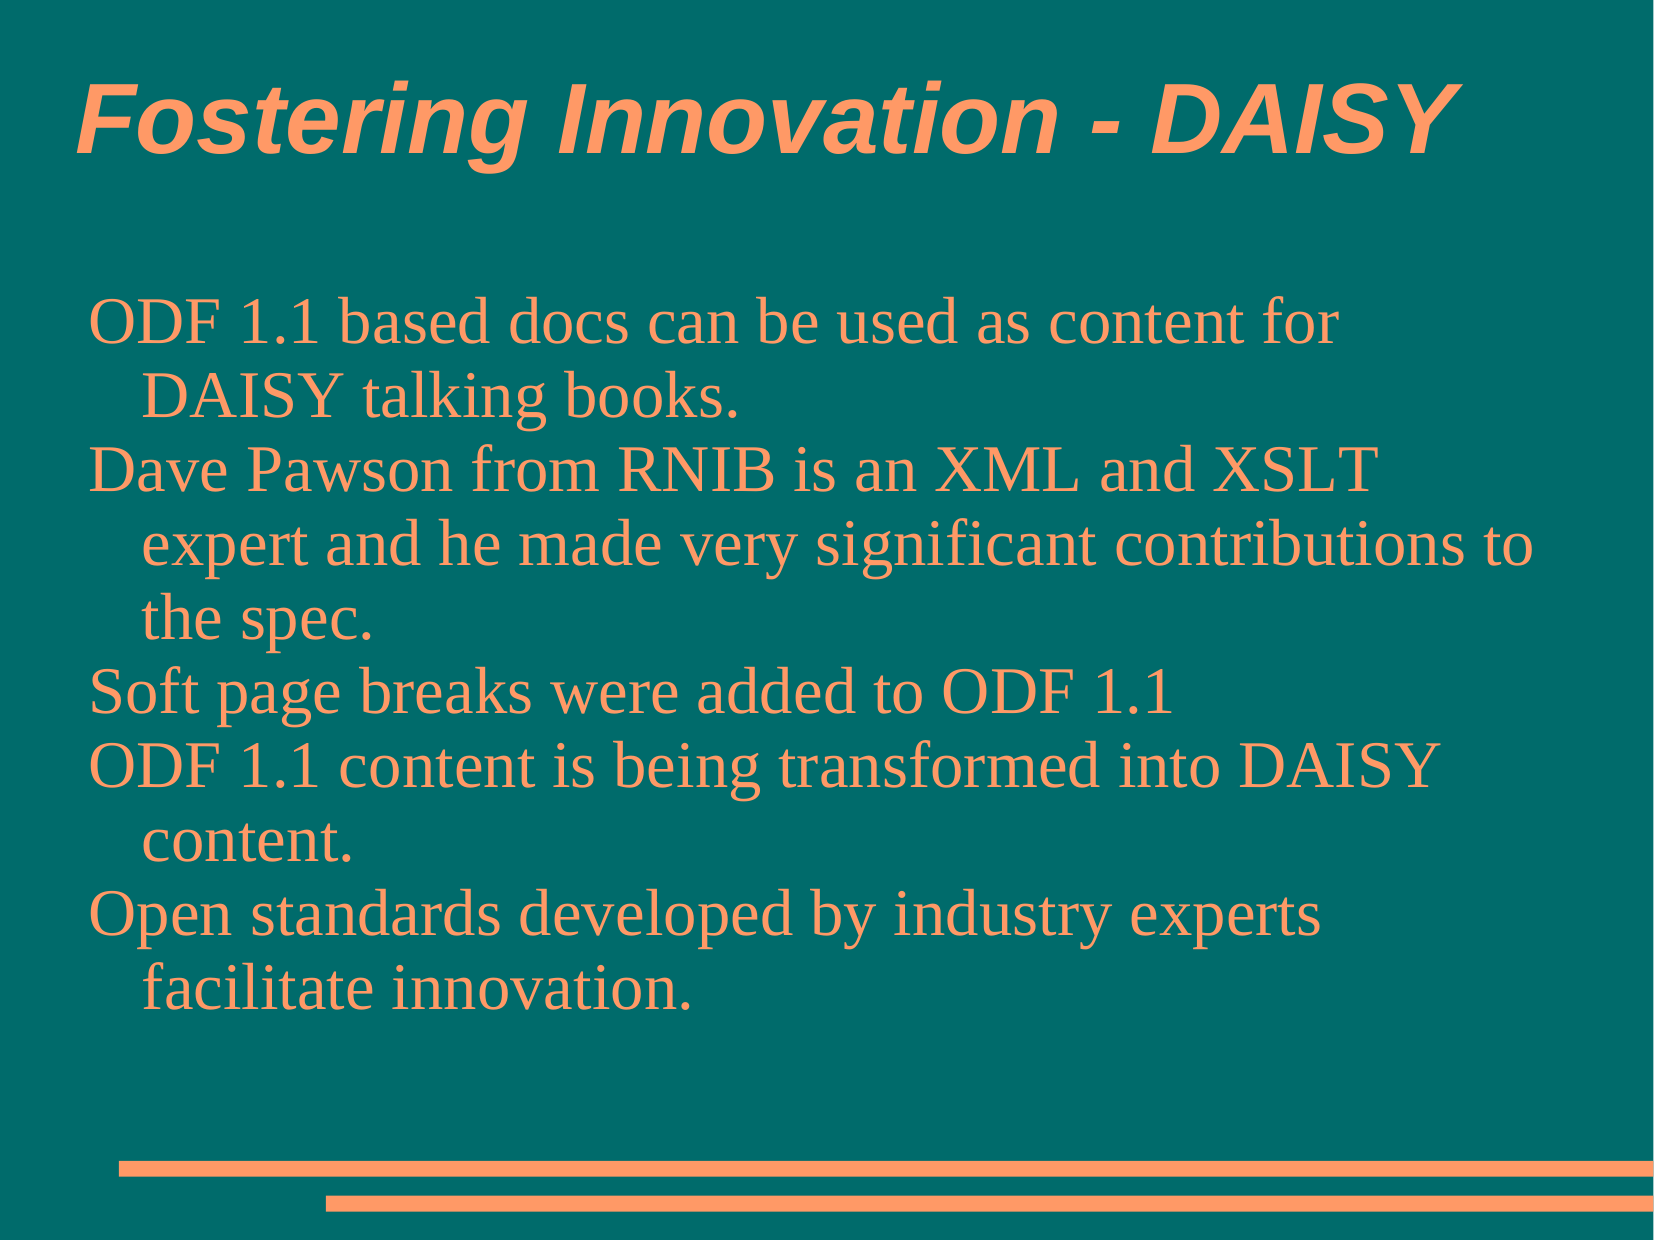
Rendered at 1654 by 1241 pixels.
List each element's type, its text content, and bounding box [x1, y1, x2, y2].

list ODF 1.1 based docs can be used as content for DAISY talking books. Dave Pawson from RNIB is an XML and XSLT expert and he made very significant contributions to the spec. Soft page breaks were added to ODF 1.1 ODF 1.1 content is being transformed into DAISY content. Open standards developed by industry experts facilitate innovation. [70, 283, 1545, 1121]
title Fostering Innovation - DAISY [75, 15, 1576, 223]
